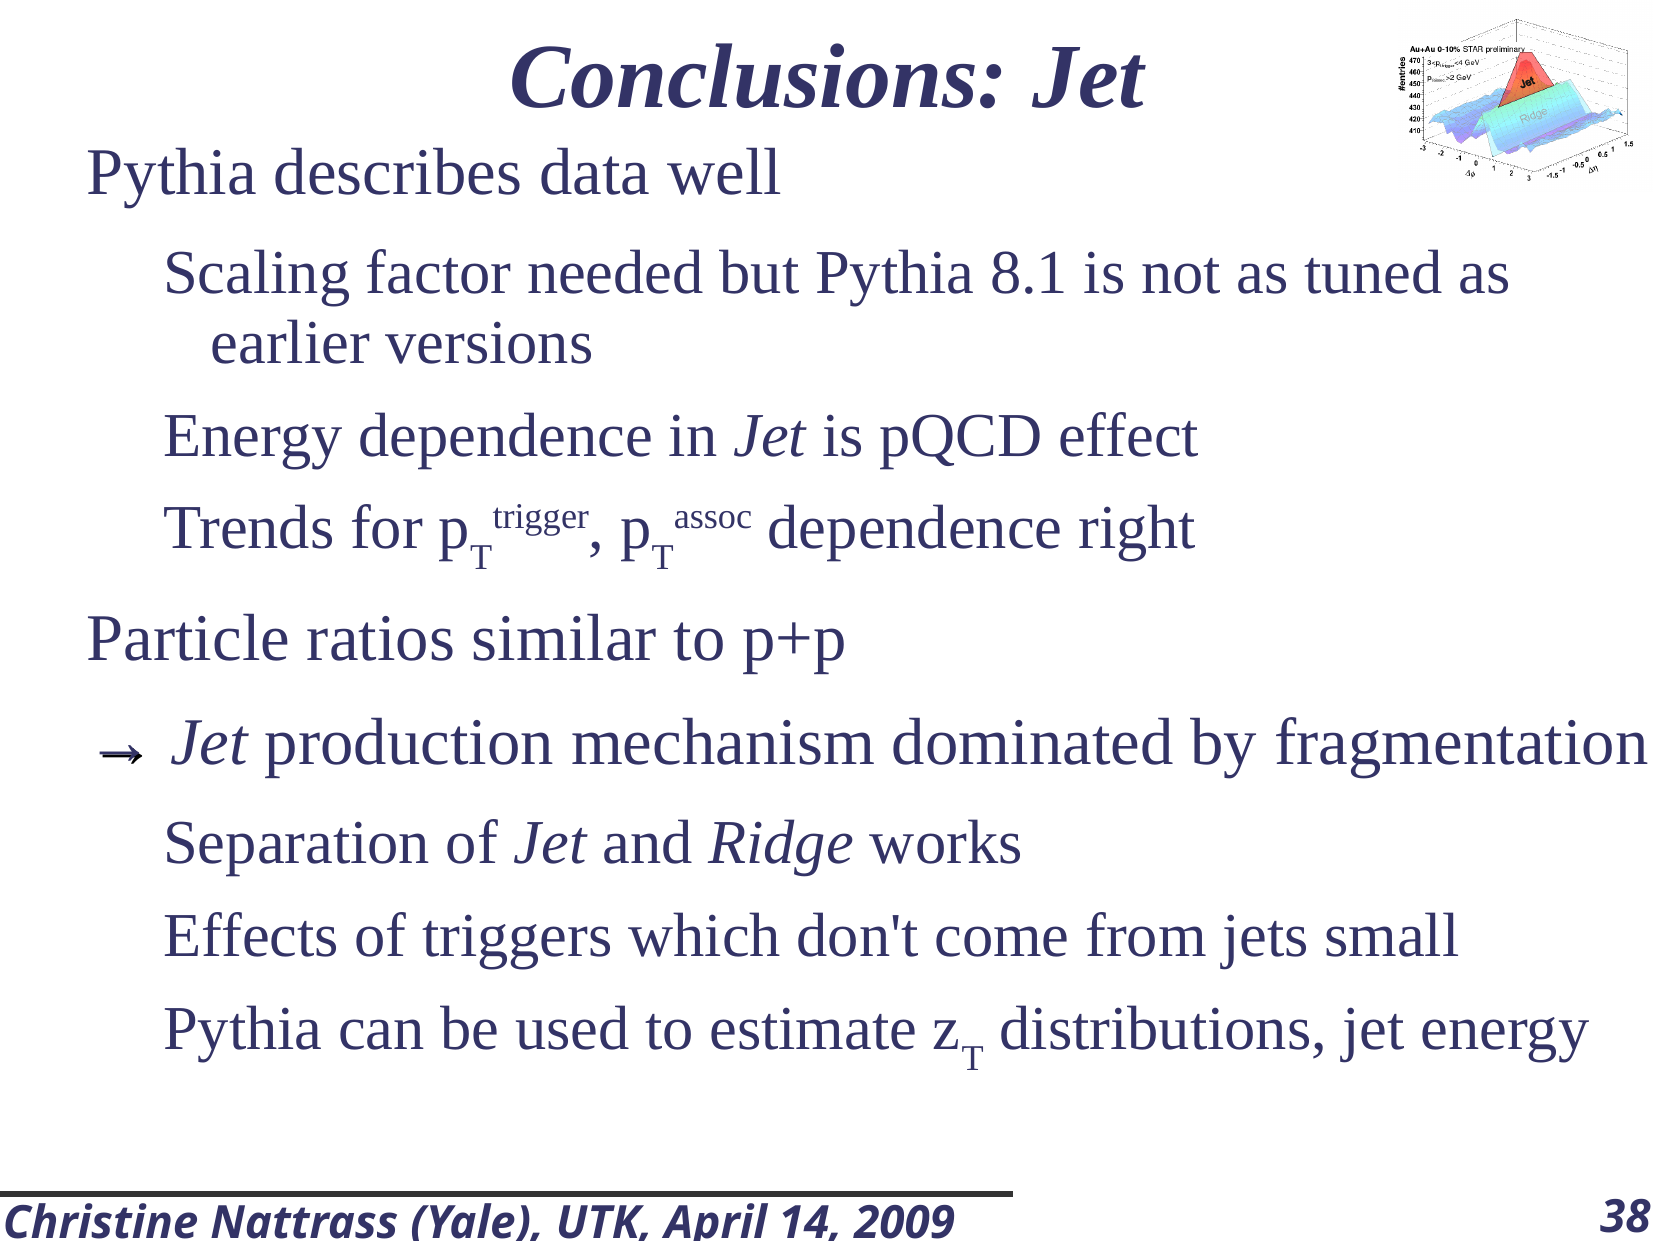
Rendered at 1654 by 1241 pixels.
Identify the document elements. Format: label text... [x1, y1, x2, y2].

title Conclusions: Jet [82, 0, 1398, 134]
list Pythia describes data well Scaling factor needed but Pythia 8.1 is not as tuned as earlier versions Energy dependence in Jet is pQCD effect Trends for pTtrigger, pTassoc dependence right Particle ratios similar to p+p → Jet production mechanism dominated by fragmentation Separation of Jet and Ridge works Effects of triggers which don't come from jets small Pythia can be used to estimate zT distributions, jet energy [68, 134, 1654, 1200]
picture [1398, 0, 1654, 193]
